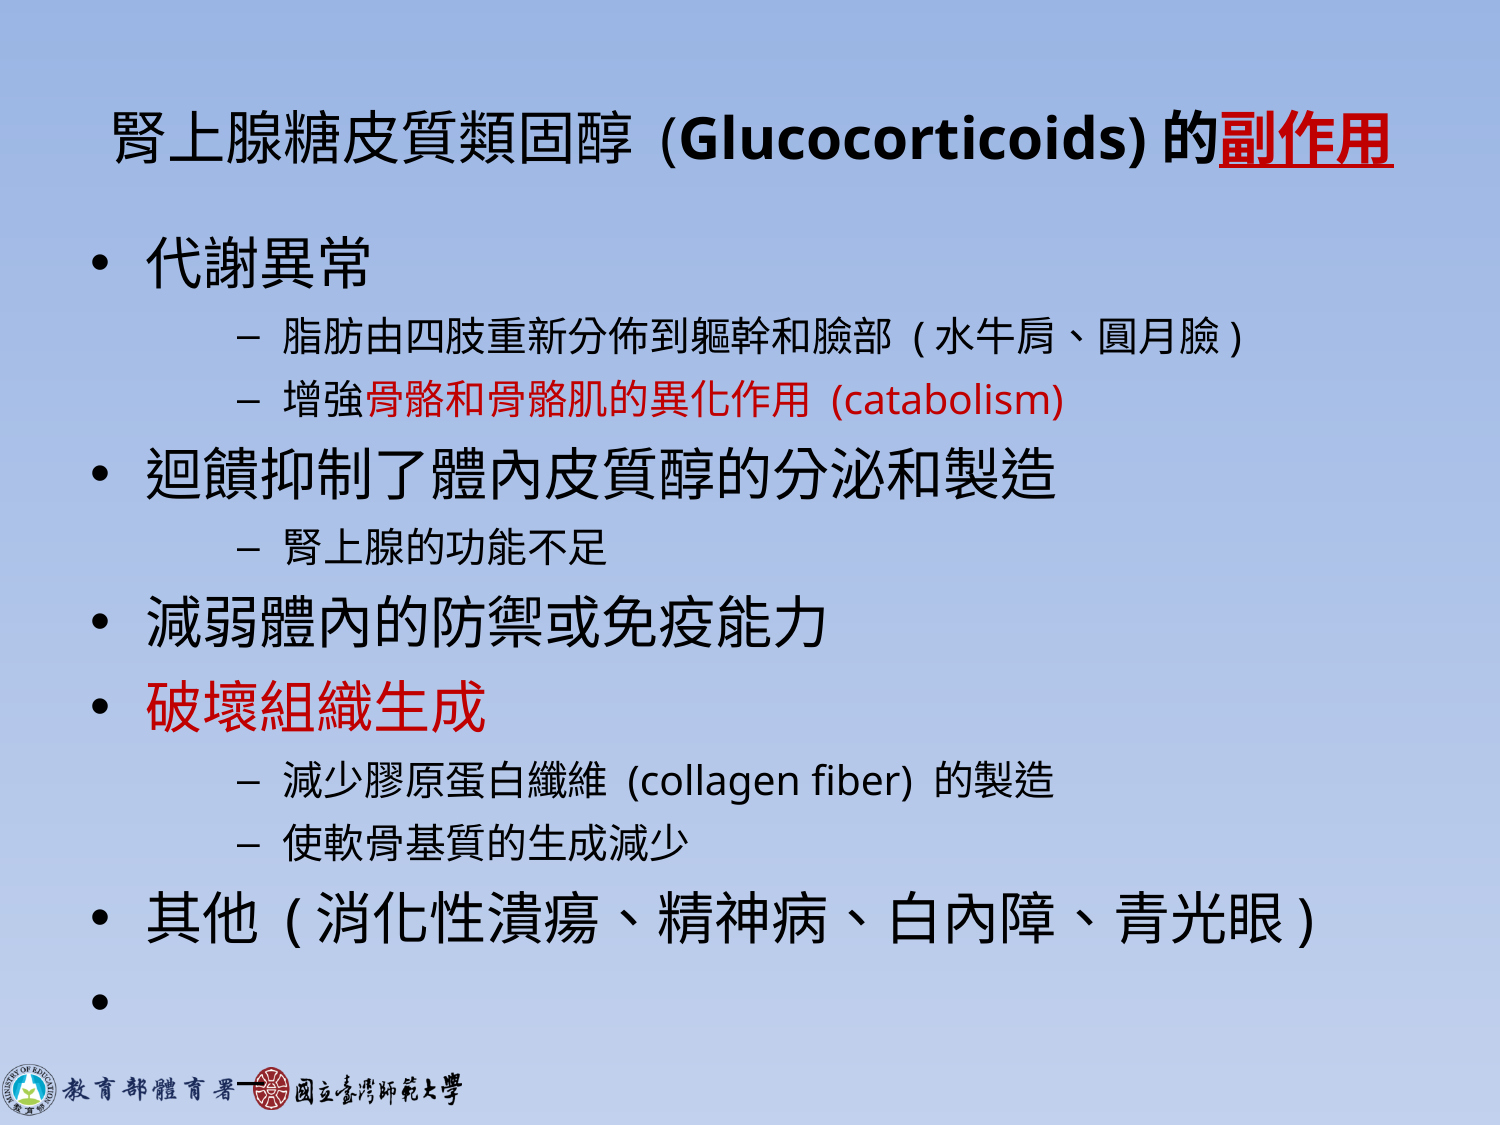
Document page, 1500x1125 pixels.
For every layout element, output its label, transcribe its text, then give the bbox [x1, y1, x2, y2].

title 腎上腺糖皮質類固醇 (Glucocorticoids)的副作用 [76, 66, 1427, 206]
list 代謝異常 脂肪由四肢重新分佈到軀幹和臉部 (水牛肩、圓月臉) 增強骨骼和骨骼肌的異化作用 (catabolism) 迴饋抑制了體內皮質醇的分泌和製造 腎上腺的功能不足 減弱體內的防禦或免疫能力 破壞組織生成 減少膠原蛋白纖維 (collagen fiber) 的製造 使軟骨基質的生成減少 其他 (消化性潰瘍、精神病、白內障、青光眼) [75, 219, 1426, 963]
